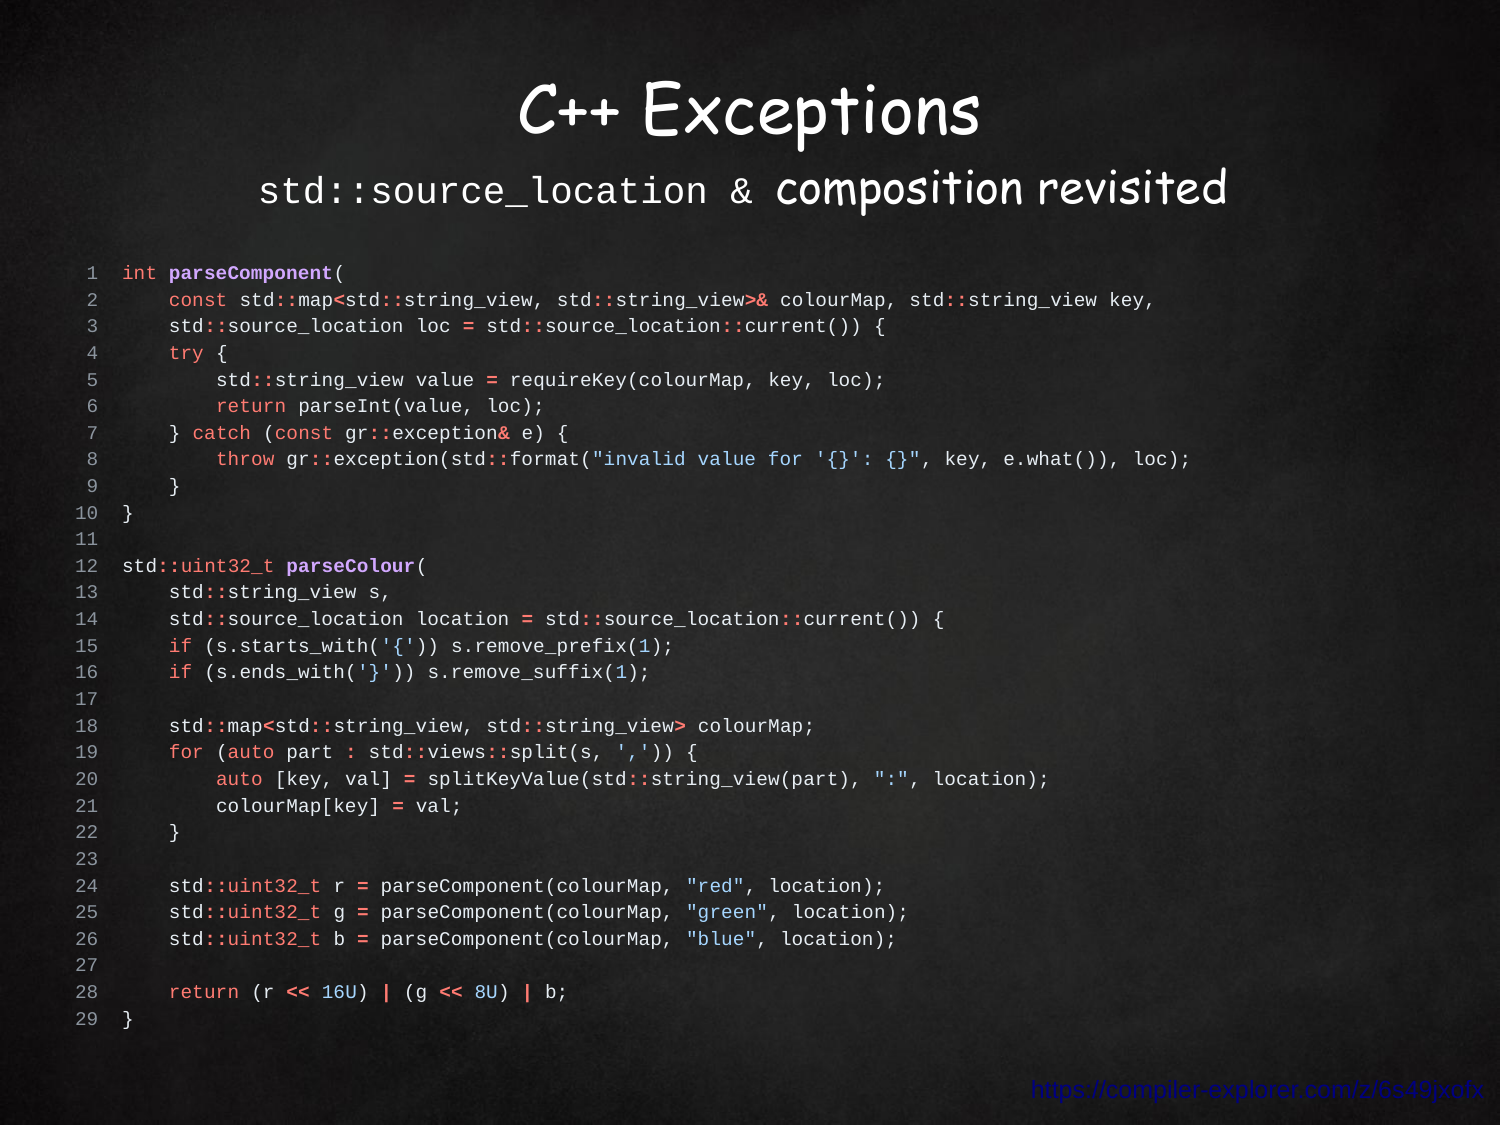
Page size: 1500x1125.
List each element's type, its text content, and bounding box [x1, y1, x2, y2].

picture [0, 0, 1500, 1125]
list 1 int parseComponent( 2 const std::map<std::string_view, std::string_view>& colourMap, std::string_view key, 3 std::source_location loc = std::source_location::current()) { 4 try { 5 std::string_view value = requireKey(colourMap, key, loc); 6 return parseInt(value, loc); 7 } catch (const gr::exception& e) { 8 throw gr::exception(std::format("invalid value for '{}': {}", key, e.what()), loc); 9 } 10 } 11 12 std::uint32_t parseColour( 13 std::string_view s, 14 std::source_location location = std::source_location::current()) { 15 if (s.starts_with('{')) s.remove_prefix(1); 16 if (s.ends_with('}')) s.remove_suffix(1); 17 18 std::map<std::string_view, std::string_view> colourMap; 19 for (auto part : std::views::split(s, ',')) { 20 auto [key, val] = splitKeyValue(std::string_view(part), ":", location); 21 colourMap[key] = val; 22 } 23 24 std::uint32_t r = parseComponent(colourMap, "red", location); 25 std::uint32_t g = parseComponent(colourMap, "green", location); 26 std::uint32_t b = parseComponent(colourMap, "blue", location); 27 28 return (r << 16U) | (g << 8U) | b; 29 } [75, 263, 1425, 1040]
title C++ Exceptions std::source_location & composition revisited [75, 44, 1425, 233]
text_box https://compiler-explorer.com/z/6s49jxofx [774, 1068, 1500, 1125]
